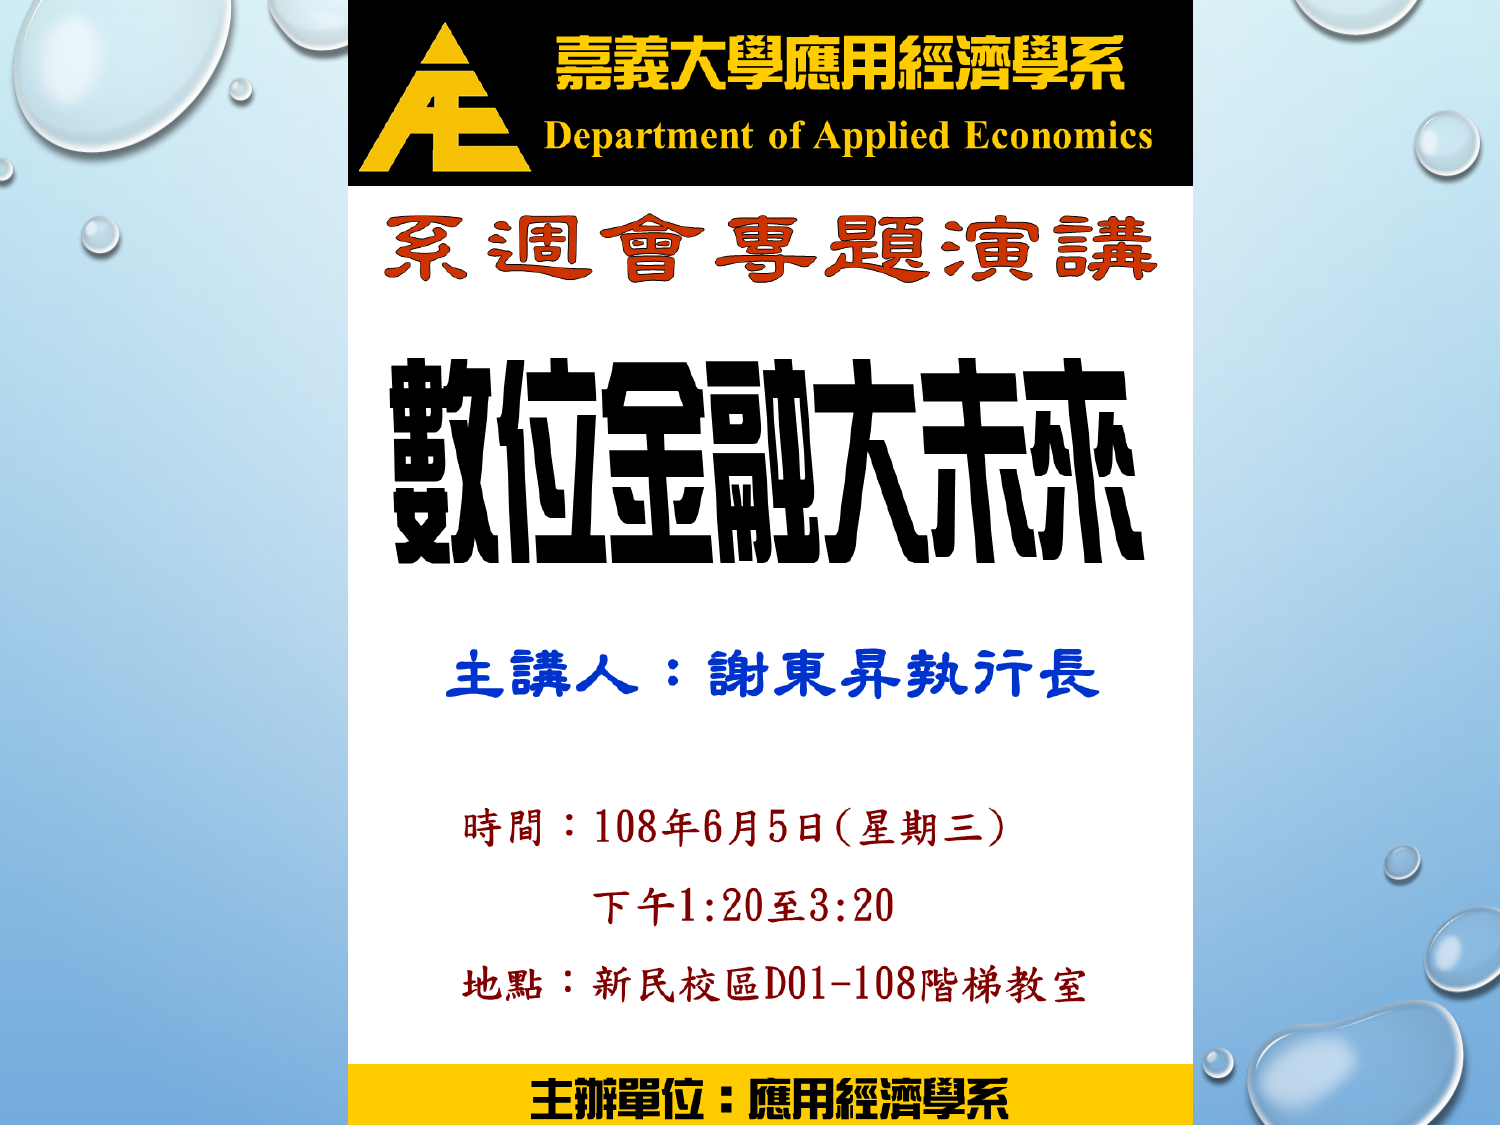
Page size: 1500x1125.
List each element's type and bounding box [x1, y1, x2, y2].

picture [348, 0, 1193, 1125]
